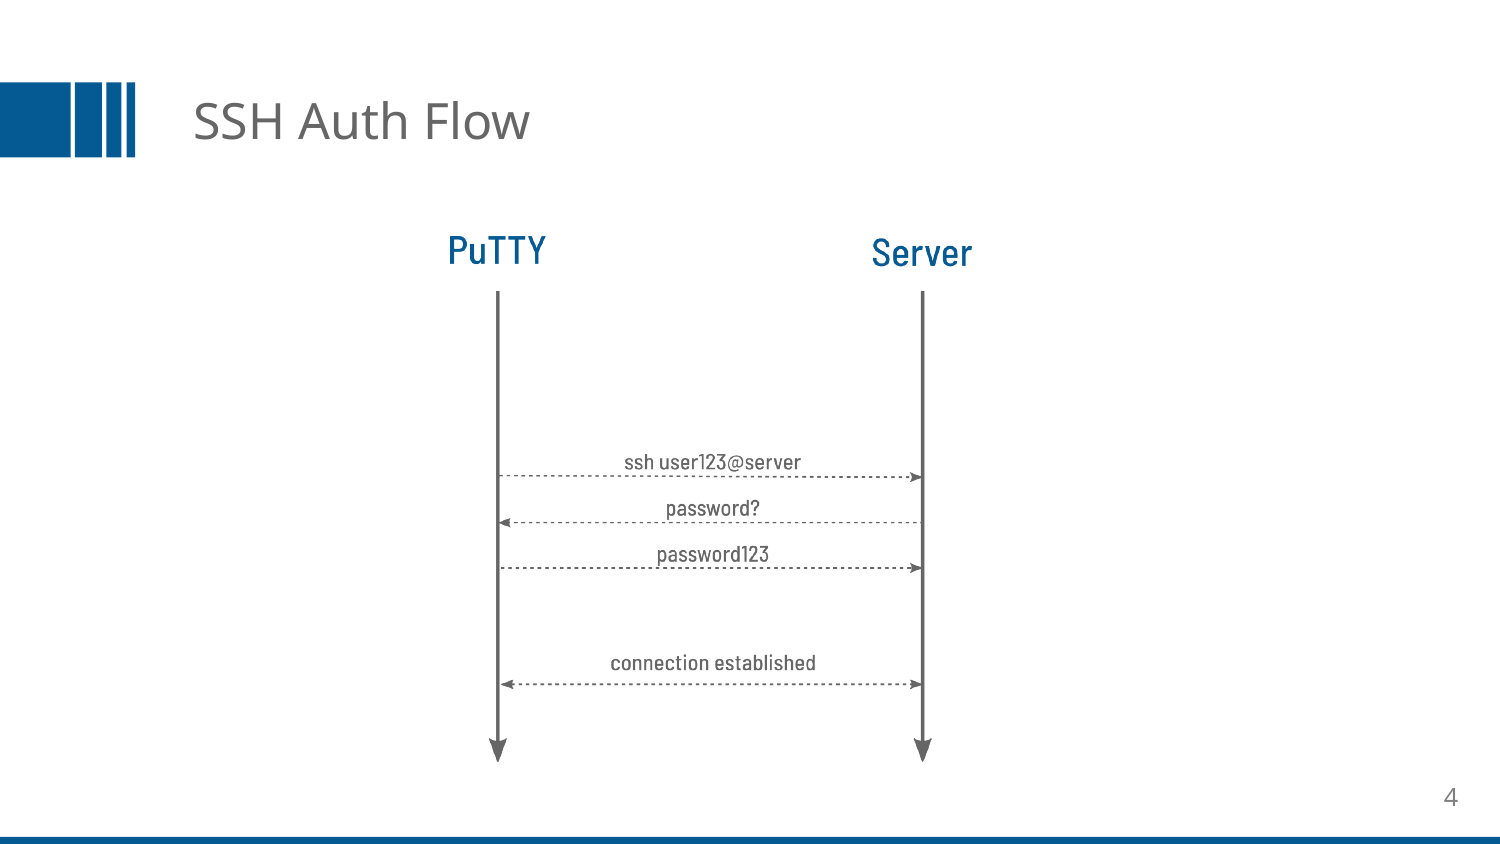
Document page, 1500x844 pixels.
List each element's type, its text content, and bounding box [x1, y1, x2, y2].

title SSH Auth Flow [193, 76, 1313, 164]
picture [450, 236, 972, 762]
